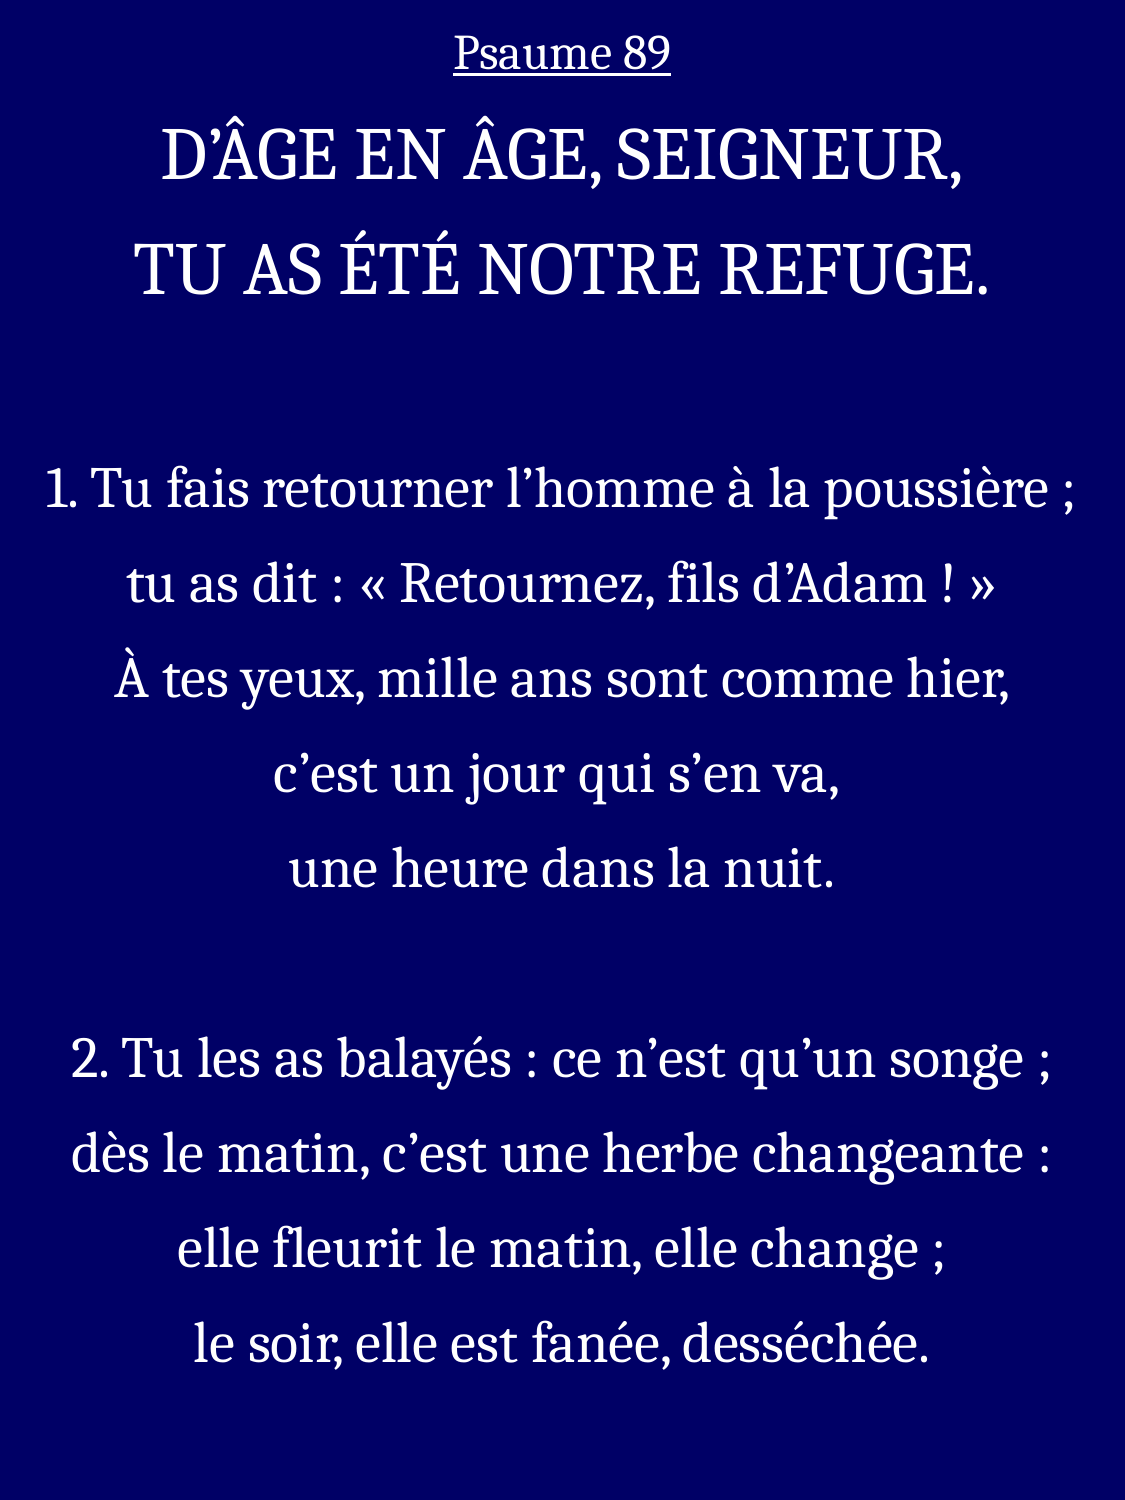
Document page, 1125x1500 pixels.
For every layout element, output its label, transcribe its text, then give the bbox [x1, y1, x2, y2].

text_box Psaume 89 D’ÂGE EN ÂGE, SEIGNEUR, TU AS ÉTÉ NOTRE REFUGE. 1. Tu fais retourner l’homme à la poussière ; tu as dit : « Retournez, fils d’Adam ! » À tes yeux, mille ans sont comme hier, c’est un jour qui s’en va, une heure dans la nuit. 2. Tu les as balayés : ce n’est qu’un songe ; dès le matin, c’est une herbe changeante : elle fleurit le matin, elle change ; le soir, elle est fanée, desséchée. [0, 11, 1125, 1500]
